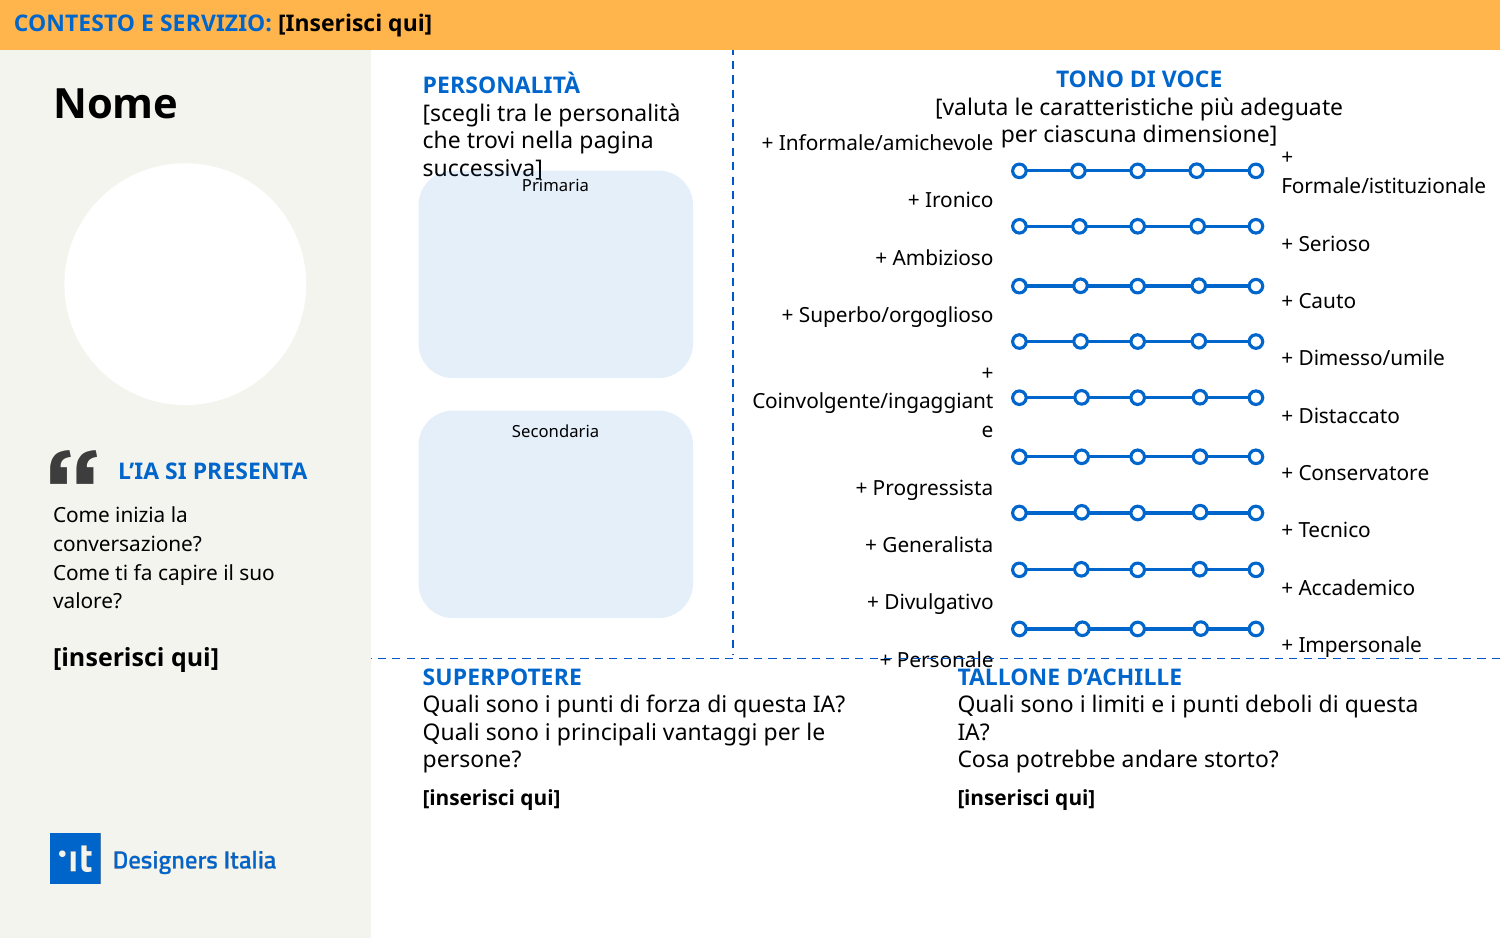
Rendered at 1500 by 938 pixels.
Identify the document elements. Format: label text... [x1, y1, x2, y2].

text_box TALLONE D’ACHILLE Quali sono i limiti e i punti deboli di questa IA? Cosa potrebbe andare storto? [942, 691, 1462, 743]
text_box [1012, 334, 1027, 349]
text_box L’IA SI PRESENTA [103, 444, 339, 496]
text_box [1074, 505, 1089, 520]
picture [50, 833, 289, 884]
text_box [1012, 390, 1027, 405]
text_box [1249, 450, 1263, 464]
text_box [1249, 219, 1263, 234]
text_box [1075, 621, 1090, 636]
text_box [1012, 506, 1027, 520]
text_box [1192, 562, 1207, 577]
text_box [1249, 164, 1263, 178]
text_box [1012, 279, 1027, 293]
text_box [inserisci qui] [407, 765, 916, 859]
text_box [1130, 506, 1145, 520]
text_box Nome [38, 71, 352, 133]
text_box [0, 50, 371, 938]
text_box [1074, 562, 1089, 577]
text_box [1074, 390, 1089, 405]
text_box PERSONALITÀ [scegli tra le personalità che trovi nella pagina successiva] [407, 55, 729, 107]
text_box [1130, 279, 1145, 293]
text_box [1073, 278, 1088, 293]
text_box [1249, 506, 1263, 520]
text_box [1249, 279, 1263, 293]
text_box [418, 170, 694, 379]
text_box [1249, 622, 1263, 636]
text_box [1071, 164, 1086, 178]
text_box [1192, 334, 1206, 349]
text_box [1130, 622, 1145, 636]
text_box CONTESTO E SERVIZIO: [Inserisci qui] [0, 0, 1500, 50]
text_box [1012, 164, 1027, 178]
text_box [1249, 563, 1263, 577]
text_box [1074, 450, 1089, 464]
text_box [1130, 164, 1145, 178]
text_box [1249, 390, 1263, 405]
text_box [1130, 334, 1145, 349]
text_box + Formale/istituzionale + Serioso + Cauto + Dimesso/umile + Distaccato + Conservatore + Tecnico + Accademico + Impersonale [1266, 164, 1500, 634]
text_box [1012, 563, 1027, 577]
text_box [1193, 390, 1207, 405]
text_box [inserisci qui] [942, 765, 1451, 859]
text_box [1193, 505, 1207, 519]
text_box [1190, 219, 1205, 234]
text_box [1012, 219, 1027, 234]
text_box [1193, 449, 1207, 464]
text_box [1130, 563, 1145, 577]
text_box Come inizia la conversazione? Come ti fa capire il suo valore? [inserisci qui] [38, 483, 352, 711]
text_box [1012, 450, 1027, 464]
text_box [1189, 163, 1204, 178]
text_box [1072, 219, 1087, 234]
text_box [1191, 278, 1206, 293]
text_box [1073, 334, 1088, 349]
text_box [1193, 621, 1208, 636]
text_box [1130, 219, 1145, 234]
text_box Secondaria [482, 417, 629, 445]
text_box [1130, 450, 1145, 464]
text_box TONO DI VOCE [valuta le caratteristiche più adeguate per ciascuna dimensione] [905, 50, 1374, 103]
text_box [418, 410, 694, 619]
picture [50, 450, 97, 483]
text_box [1249, 334, 1263, 349]
text_box + Informale/amichevole + Ironico + Ambizioso + Superbo/orgoglioso + Coinvolgente/ingaggiante + Progressista + Generalista + Divulgativo + Personale [728, 164, 1009, 634]
text_box [1012, 622, 1027, 636]
text_box SUPERPOTERE Quali sono i punti di forza di questa IA? Quali sono i principali vantaggi per le persone? [407, 691, 916, 743]
text_box [1130, 390, 1145, 405]
text_box Primaria [482, 171, 629, 199]
